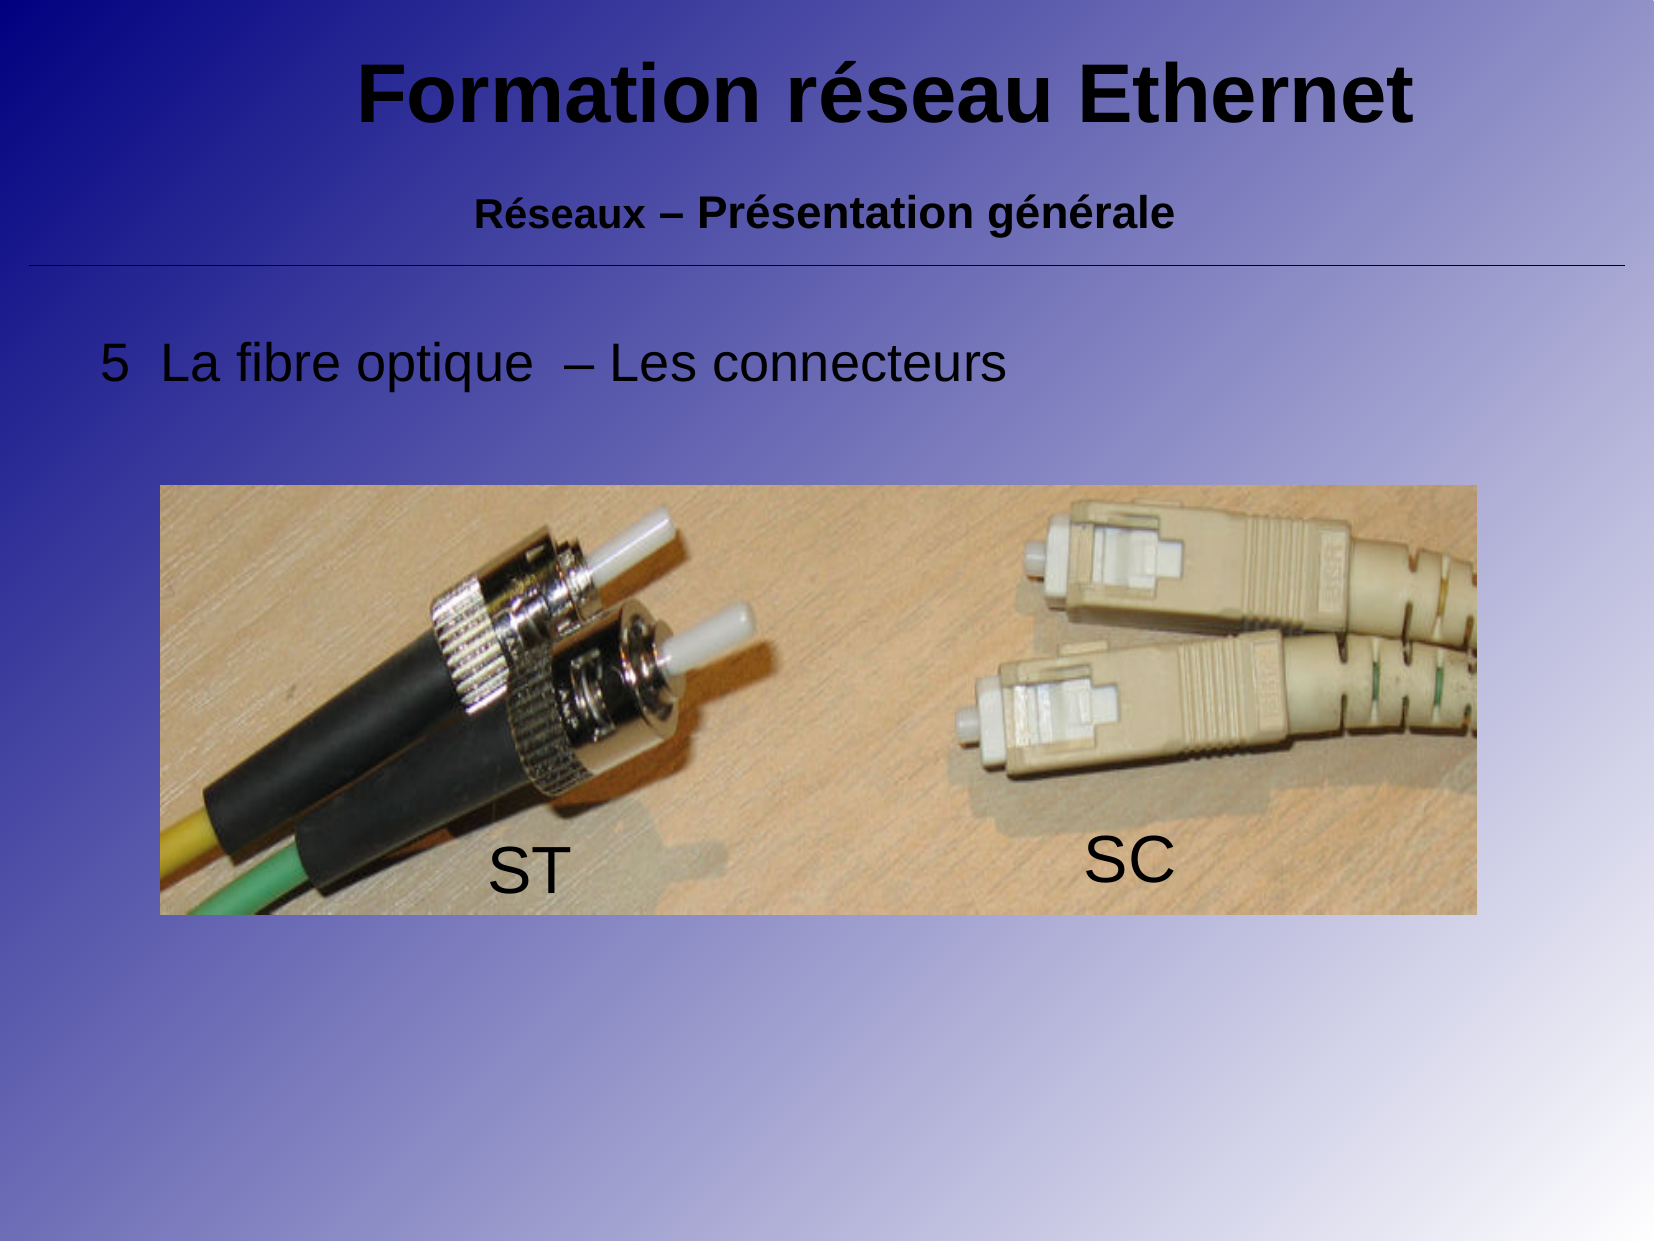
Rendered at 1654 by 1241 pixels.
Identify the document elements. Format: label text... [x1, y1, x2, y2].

picture [160, 485, 1477, 915]
text_box Formation réseau Ethernet [324, 39, 1447, 148]
text_box ST [472, 825, 588, 916]
text_box 5 La fibre optique – Les connecteurs [85, 324, 1040, 401]
text_box SC [1068, 814, 1192, 904]
text_box Réseaux – Présentation générale [29, 266, 1621, 354]
text_box Réseaux – Présentation générale [29, 177, 1621, 265]
